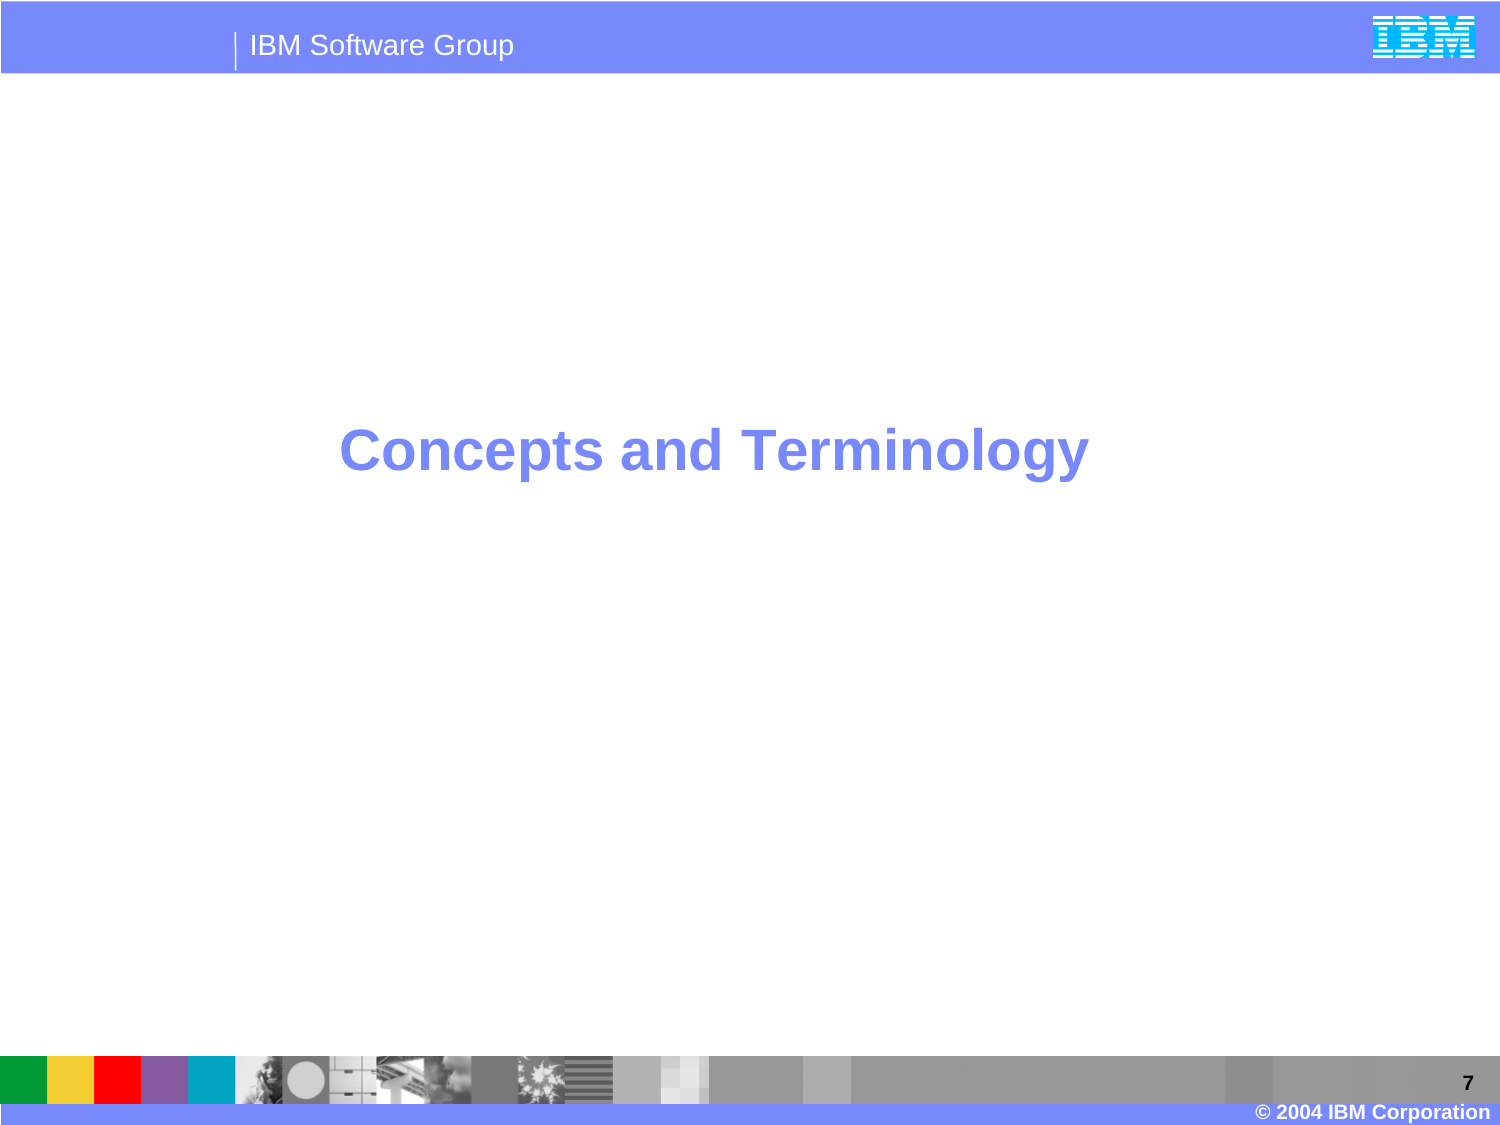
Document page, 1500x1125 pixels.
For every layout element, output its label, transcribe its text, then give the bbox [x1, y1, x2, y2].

picture [0, 1056, 1500, 1104]
title Concepts and Terminology [324, 413, 1226, 492]
